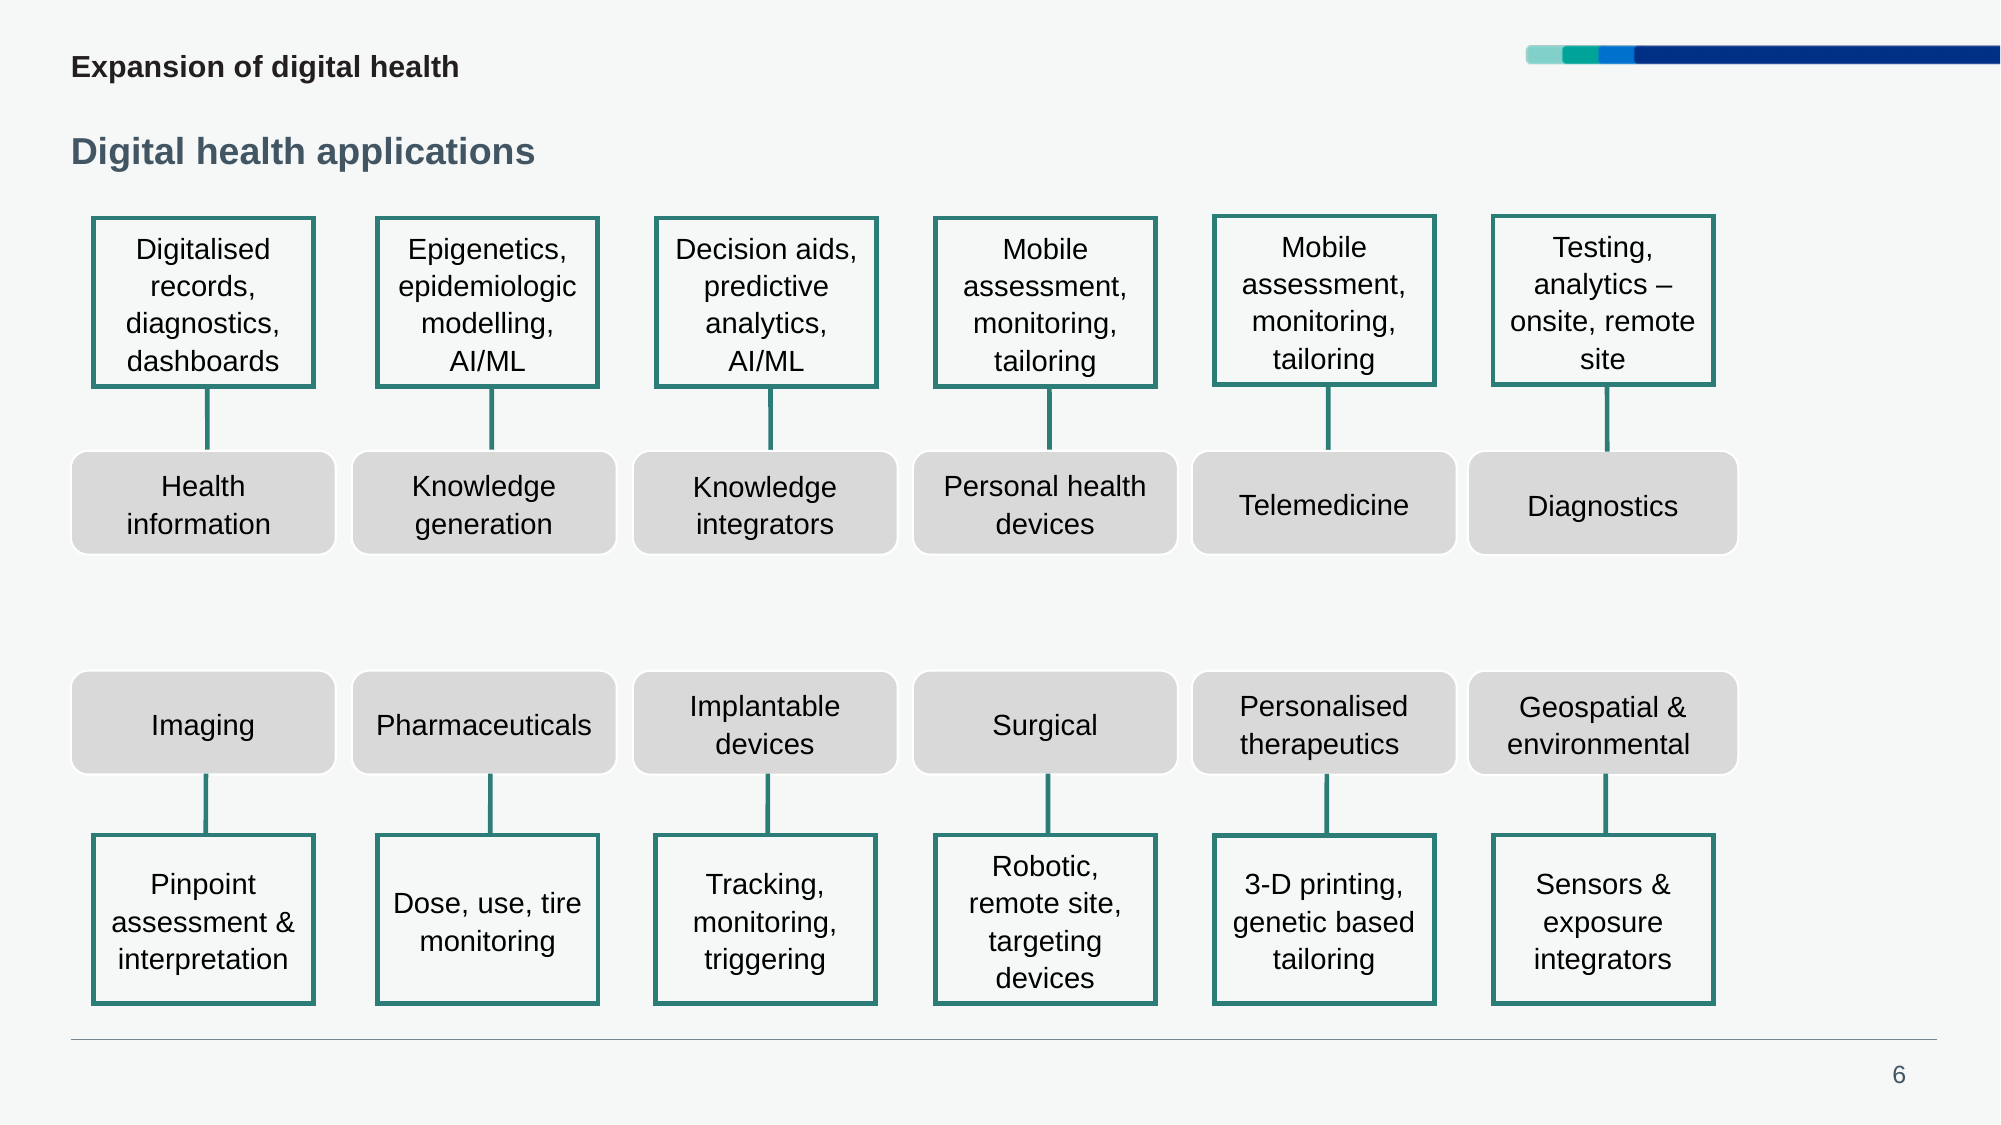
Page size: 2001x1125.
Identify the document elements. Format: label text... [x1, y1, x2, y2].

text_box Knowledge integrators [632, 450, 898, 555]
text_box Robotic, remote site, targeting devices [935, 835, 1156, 1004]
text_box Digitalised records, diagnostics, dashboards [93, 218, 313, 387]
text_box Personal health devices [912, 450, 1178, 555]
text_box Surgical [912, 670, 1178, 775]
text_box Pinpoint assessment & interpretation [93, 835, 313, 1004]
text_box Mobile assessment, monitoring, tailoring [1214, 216, 1434, 385]
text_box Decision aids, predictive analytics, AI/ML [657, 218, 877, 387]
text_box Dose, use, tire monitoring [378, 835, 598, 1004]
text_box Personalised therapeutics [1191, 670, 1457, 775]
text_box Diagnostics [1467, 450, 1739, 556]
text_box Epigenetics, epidemiologic modelling, AI/ML [378, 218, 598, 387]
title Expansion of digital health [70, 50, 1942, 121]
text_box Telemedicine [1191, 450, 1457, 555]
text_box Pharmaceuticals [351, 670, 617, 775]
text_box Testing, analytics – onsite, remote site [1493, 216, 1713, 385]
text_box Mobile assessment, monitoring, tailoring [935, 218, 1156, 387]
text_box Tracking, monitoring, triggering [655, 835, 875, 1004]
text_box Geospatial & environmental [1467, 670, 1739, 776]
text_box Imaging [70, 670, 336, 775]
text_box Sensors & exposure integrators [1493, 835, 1713, 1004]
text_box Knowledge generation [351, 450, 617, 555]
text_box Health information [70, 450, 336, 555]
text_box 3-D printing, genetic based tailoring [1214, 835, 1434, 1004]
text_box Implantable devices [632, 670, 898, 775]
list Digital health applications [70, 121, 1878, 216]
